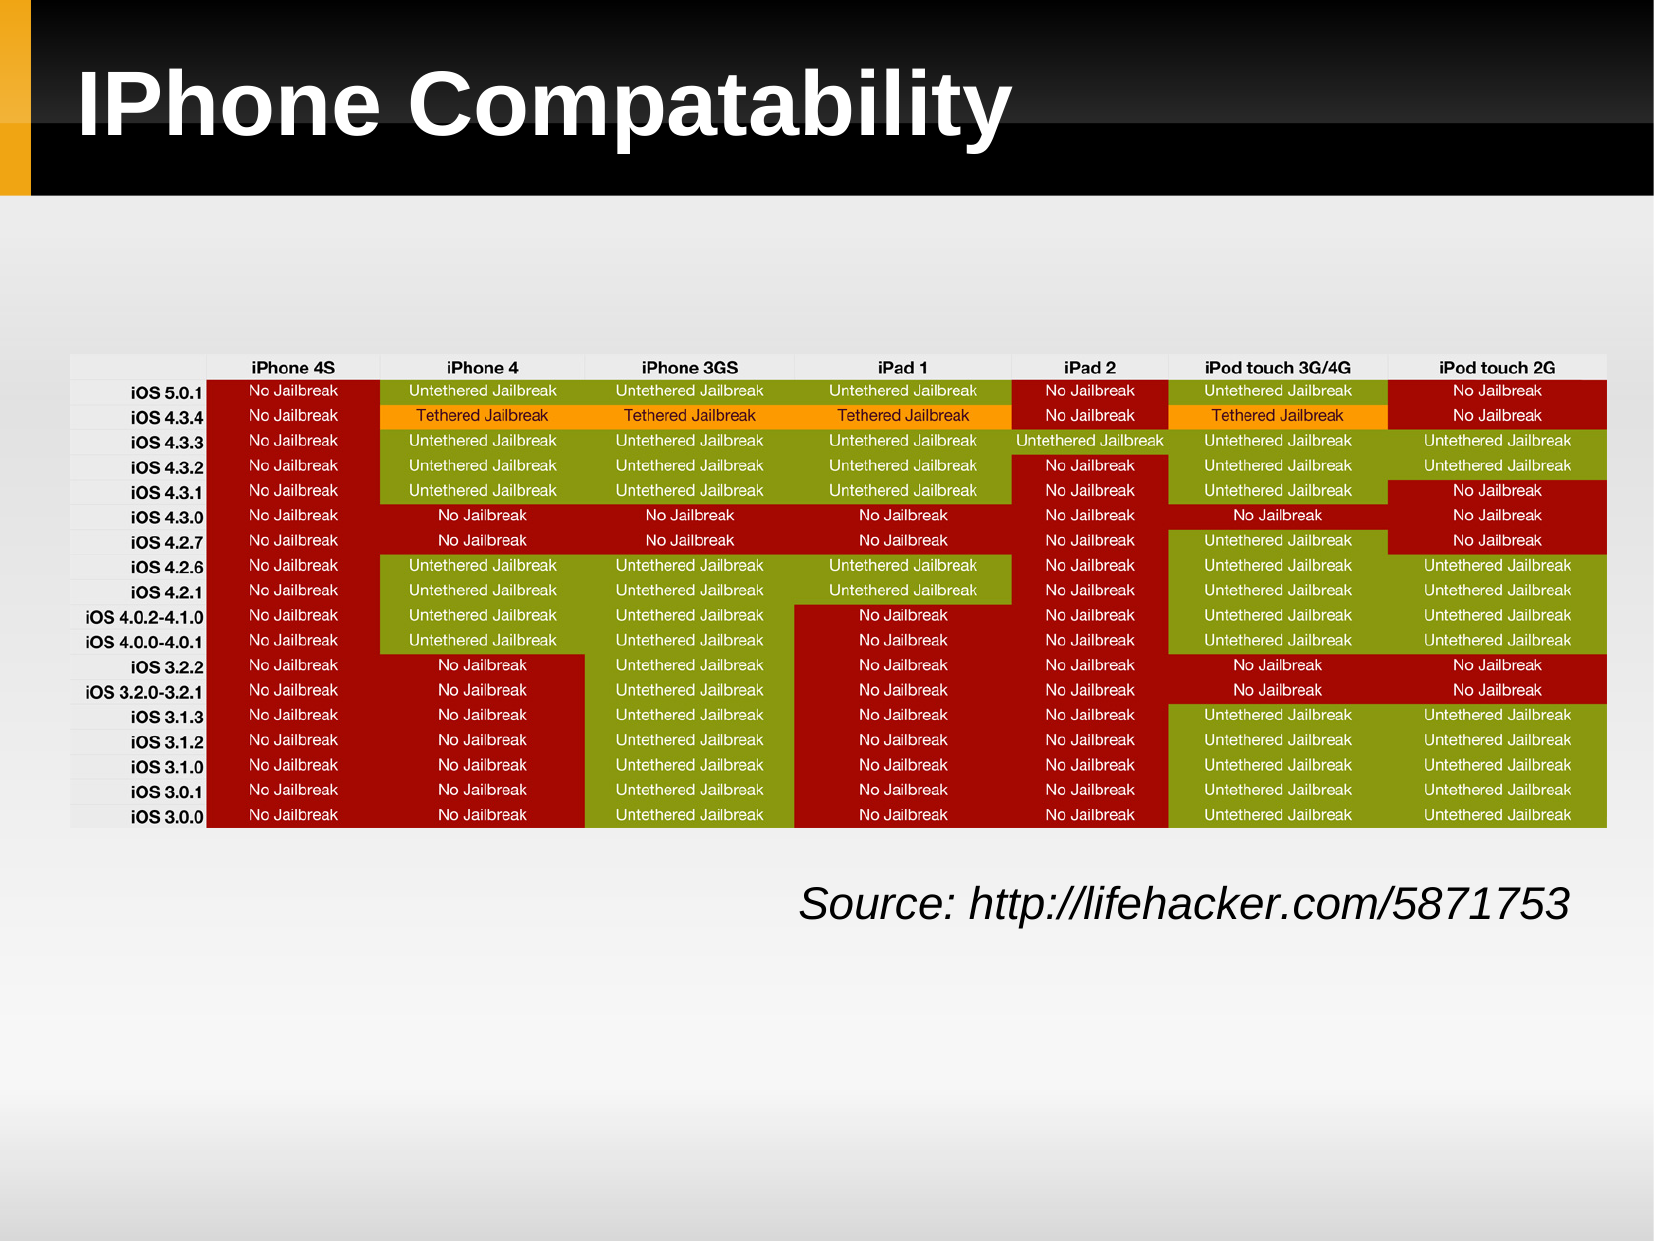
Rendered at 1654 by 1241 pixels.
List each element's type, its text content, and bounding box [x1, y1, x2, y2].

title IPhone Compatability [76, 0, 1565, 208]
picture [0, 0, 1654, 1241]
subtitle Source: http://lifehacker.com/5871753 [82, 697, 1571, 1109]
